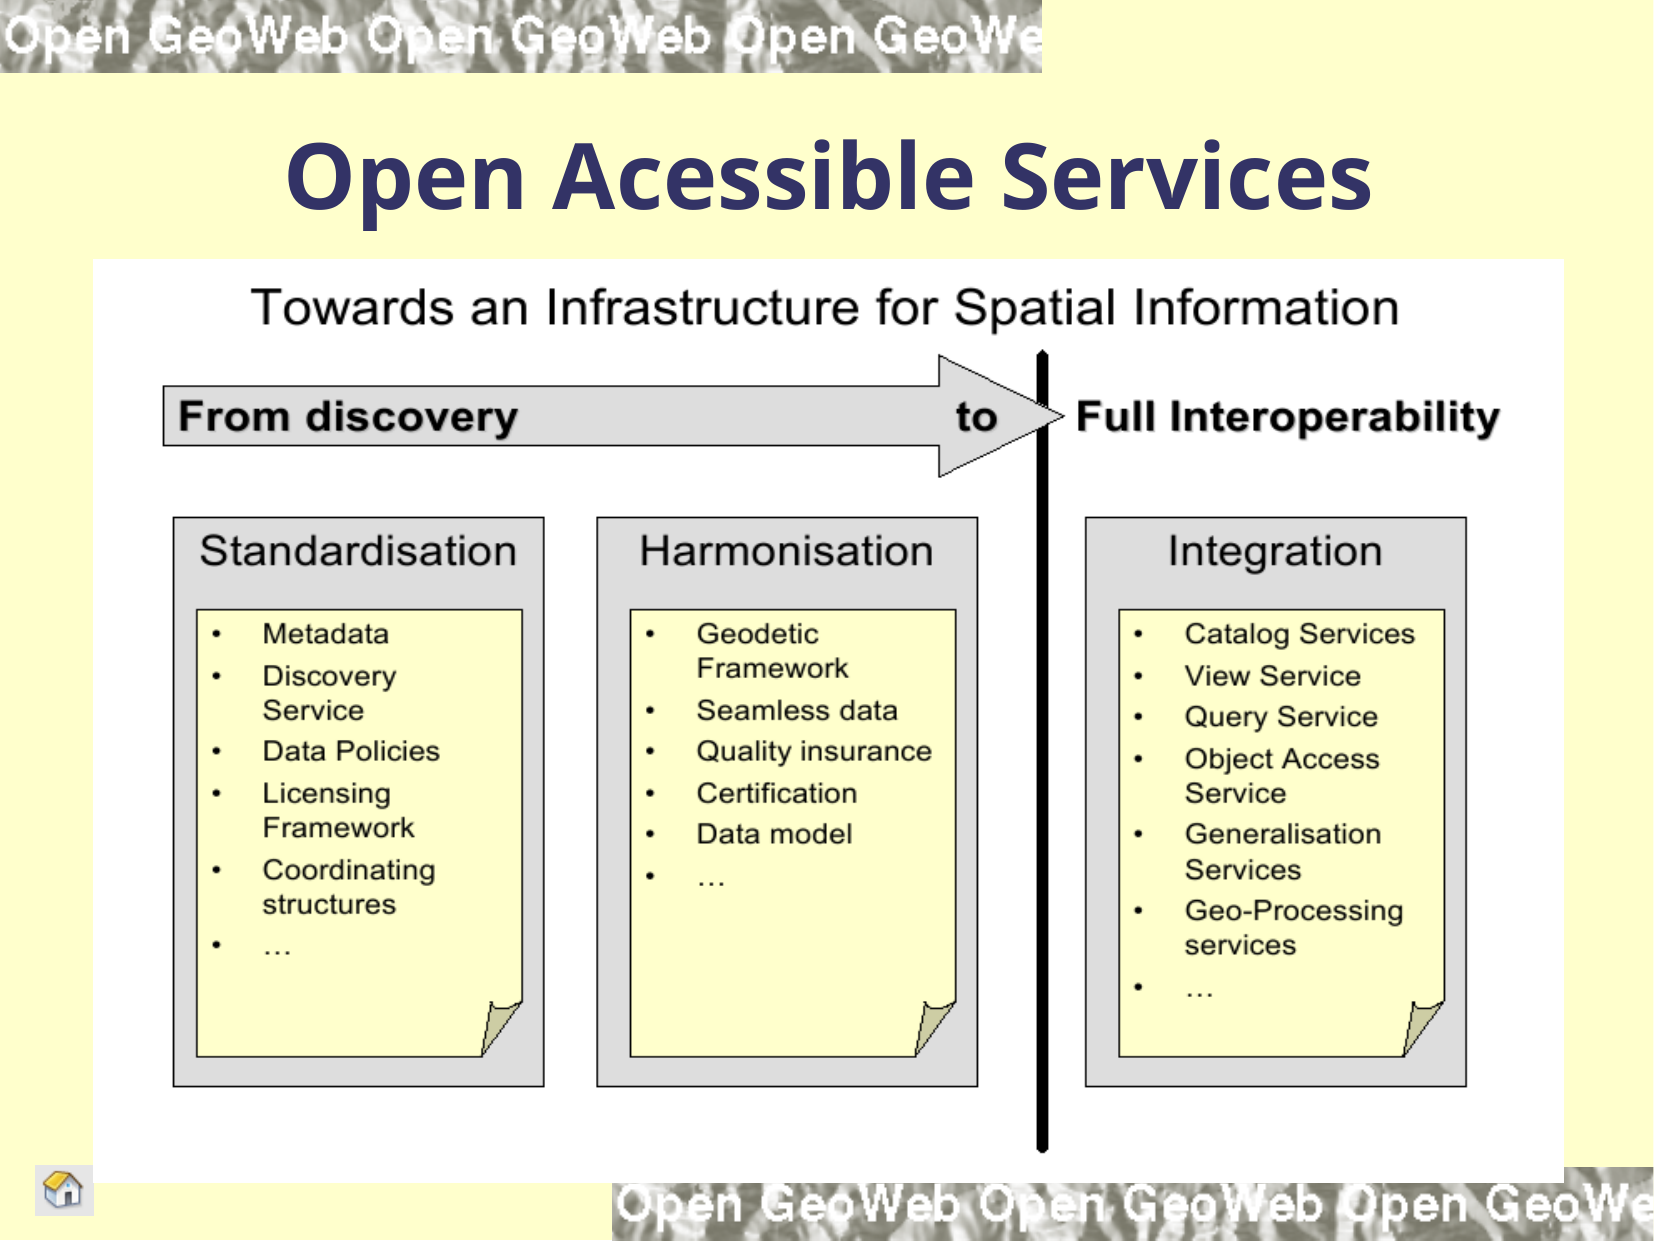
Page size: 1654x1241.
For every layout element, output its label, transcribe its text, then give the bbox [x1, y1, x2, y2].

title Open Acessible Services [123, 70, 1536, 259]
picture [35, 259, 1654, 1241]
picture [0, 0, 1042, 73]
